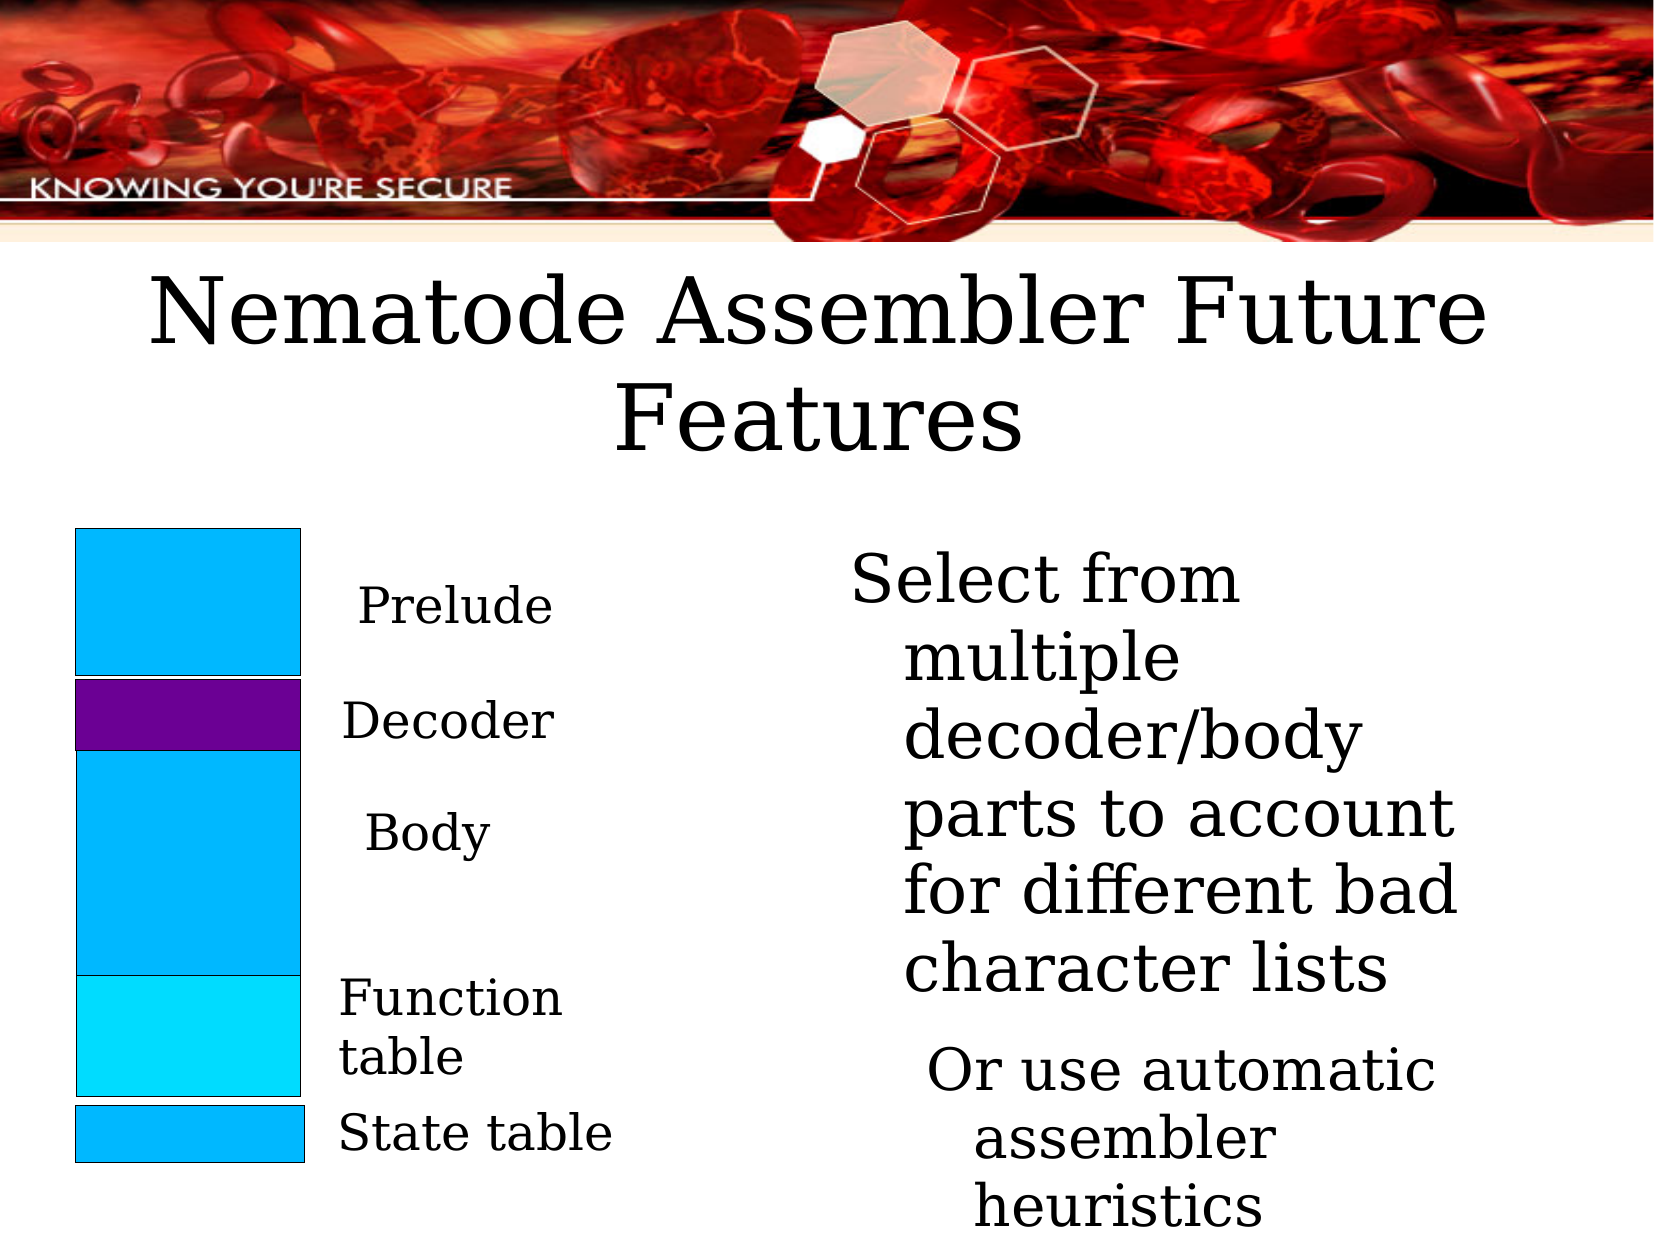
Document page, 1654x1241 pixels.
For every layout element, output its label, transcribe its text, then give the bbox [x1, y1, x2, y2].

text_box [75, 679, 301, 1097]
text_box Body [364, 804, 751, 863]
text_box [75, 528, 301, 676]
title Nematode Assembler Future Features [113, 258, 1526, 473]
text_box [75, 1105, 305, 1163]
text_box Function table [338, 969, 648, 1086]
text_box [382, 593, 731, 652]
text_box State table [337, 1104, 666, 1163]
list Select from multiple decoder/body parts to account for different bad character lists Or use automatic assembler heuristics [832, 540, 1534, 1241]
picture [0, 0, 1654, 242]
text_box Decoder [341, 691, 601, 751]
text_box Prelude [357, 577, 721, 636]
